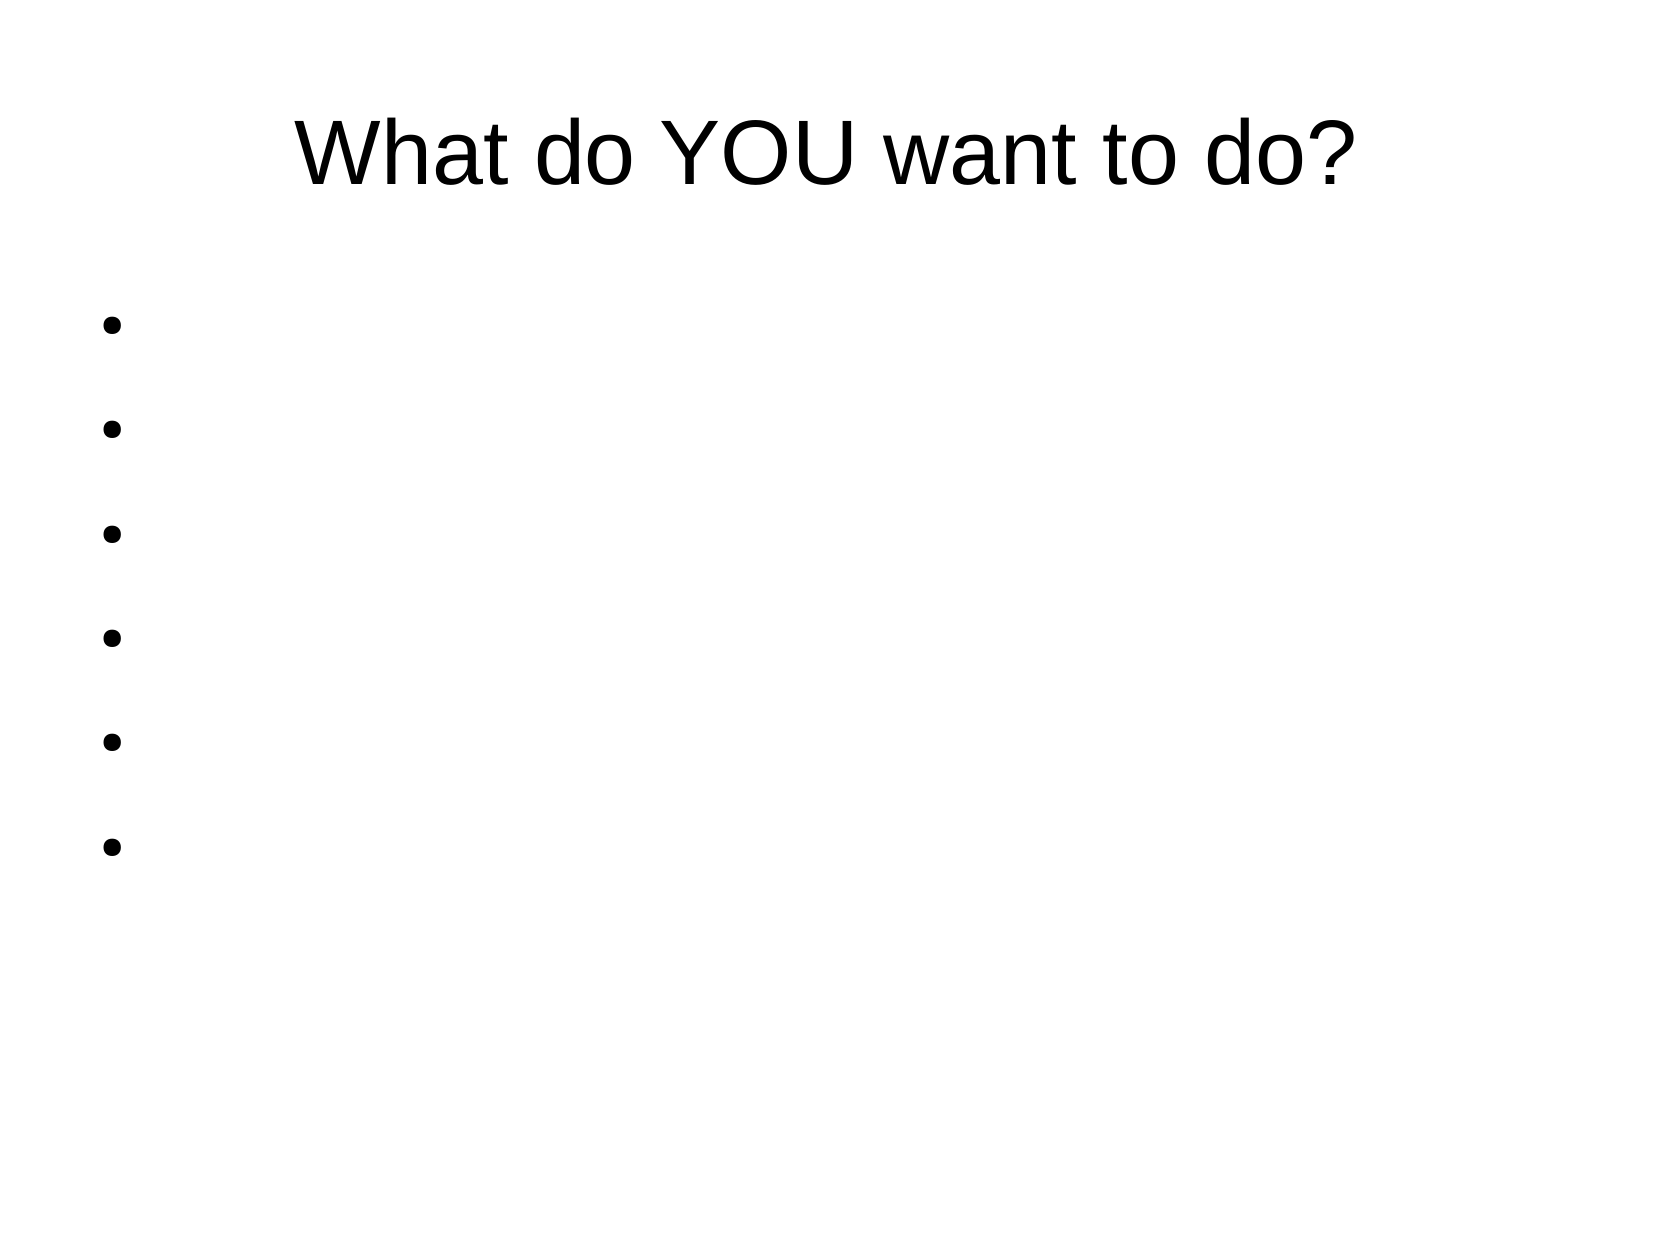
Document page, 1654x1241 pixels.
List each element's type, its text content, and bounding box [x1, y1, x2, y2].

list [82, 290, 1538, 1010]
title What do YOU want to do? [82, 49, 1571, 257]
